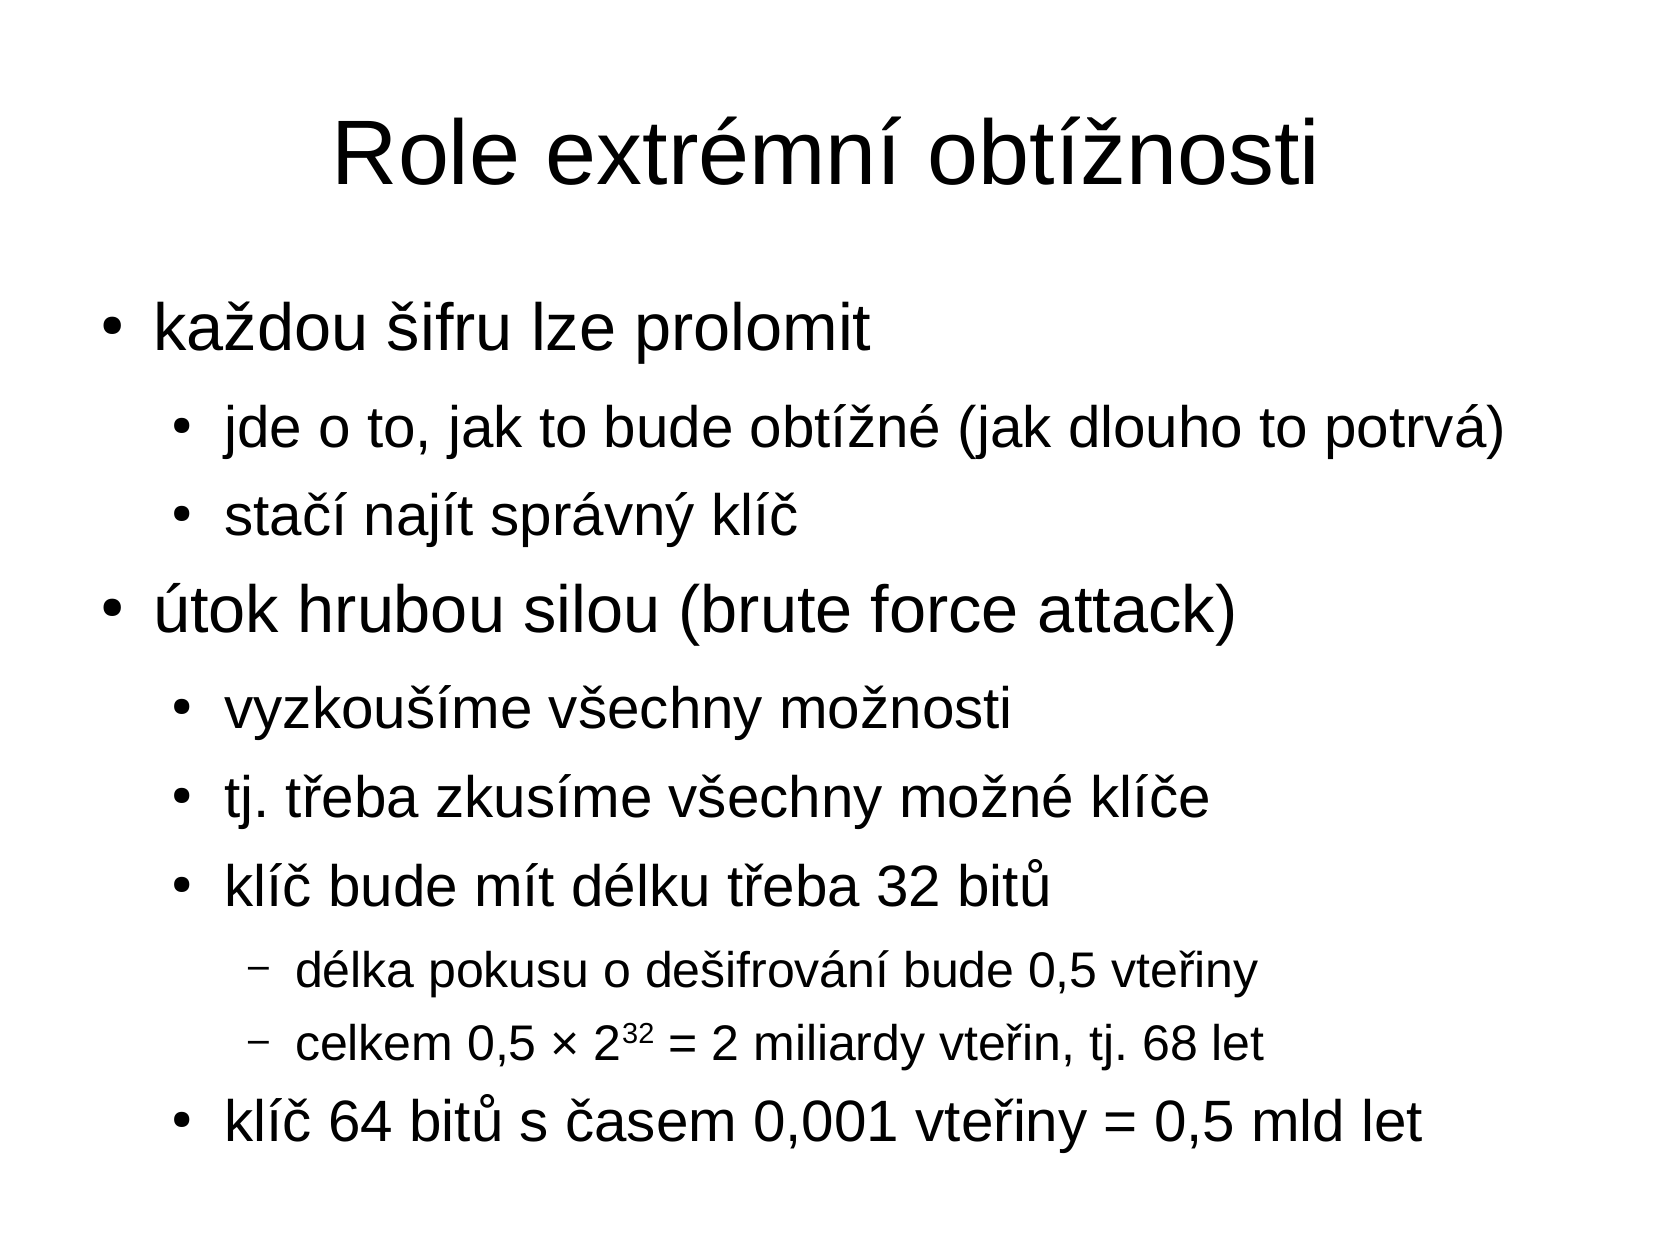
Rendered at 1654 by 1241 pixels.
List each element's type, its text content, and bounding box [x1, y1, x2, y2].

list každou šifru lze prolomit jde o to, jak to bude obtížné (jak dlouho to potrvá) stačí najít správný klíč útok hrubou silou (brute force attack) vyzkoušíme všechny možnosti tj. třeba zkusíme všechny možné klíče klíč bude mít délku třeba 32 bitů délka pokusu o dešifrování bude 0,5 vteřiny celkem 0,5 × 232 = 2 miliardy vteřin, tj. 68 let klíč 64 bitů s časem 0,001 vteřiny = 0,5 mld let [82, 290, 1571, 1156]
title Role extrémní obtížnosti [82, 49, 1571, 257]
